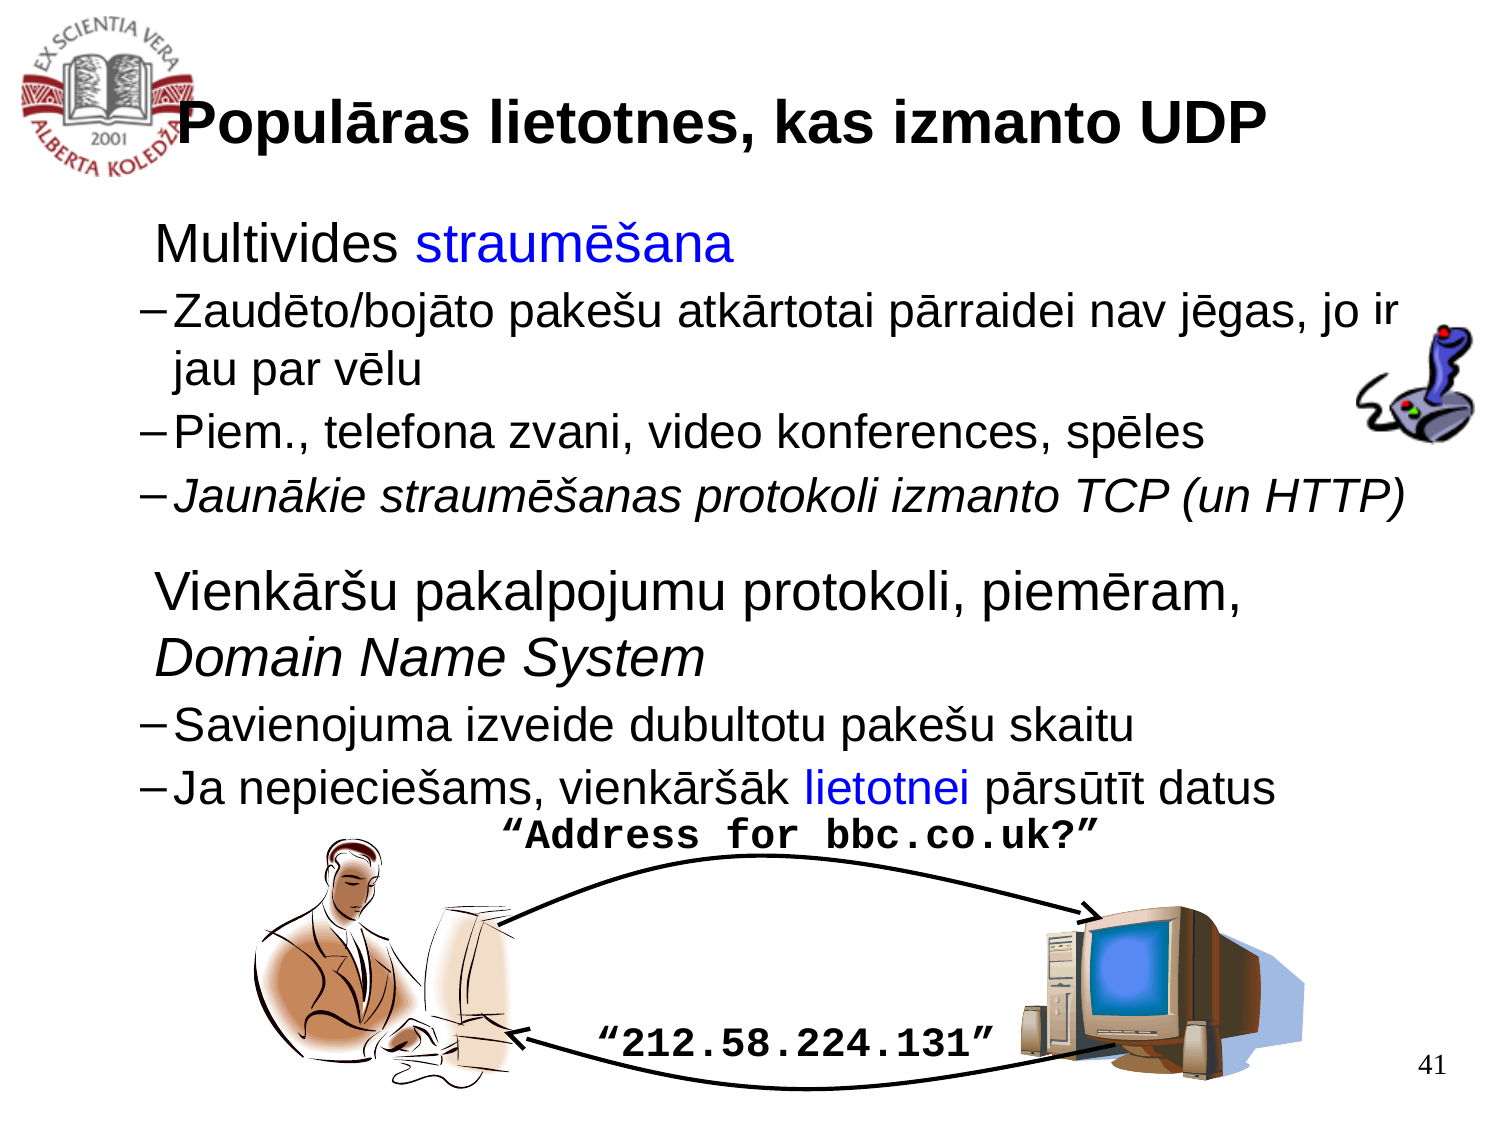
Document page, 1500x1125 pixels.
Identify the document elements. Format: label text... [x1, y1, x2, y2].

picture [246, 836, 515, 1092]
text_box <skaitlis> [1312, 1037, 1463, 1101]
list Multivides straumēšana Zaudēto/bojāto pakešu atkārtotai pārraidei nav jēgas, jo ir jau par vēlu Piem., telefona zvani, video konferences, spēles Jaunākie straumēšanas protokoli izmanto TCP (un HTTP) Vienkāršu pakalpojumu protokoli, piemēram, Domain Name System Savienojuma izveide dubultotu pakešu skaitu Ja nepieciešams, vienkāršāk lietotnei pārsūtīt datus [74, 200, 1447, 827]
title Populāras lietotnes, kas izmanto UDP [50, 62, 1374, 175]
picture [1356, 324, 1477, 445]
text_box “212.58.224.131” [580, 1007, 1011, 1073]
text_box “Address for bbc.co.uk?” [485, 799, 1116, 865]
picture [21, 16, 194, 177]
picture [1020, 906, 1305, 1081]
